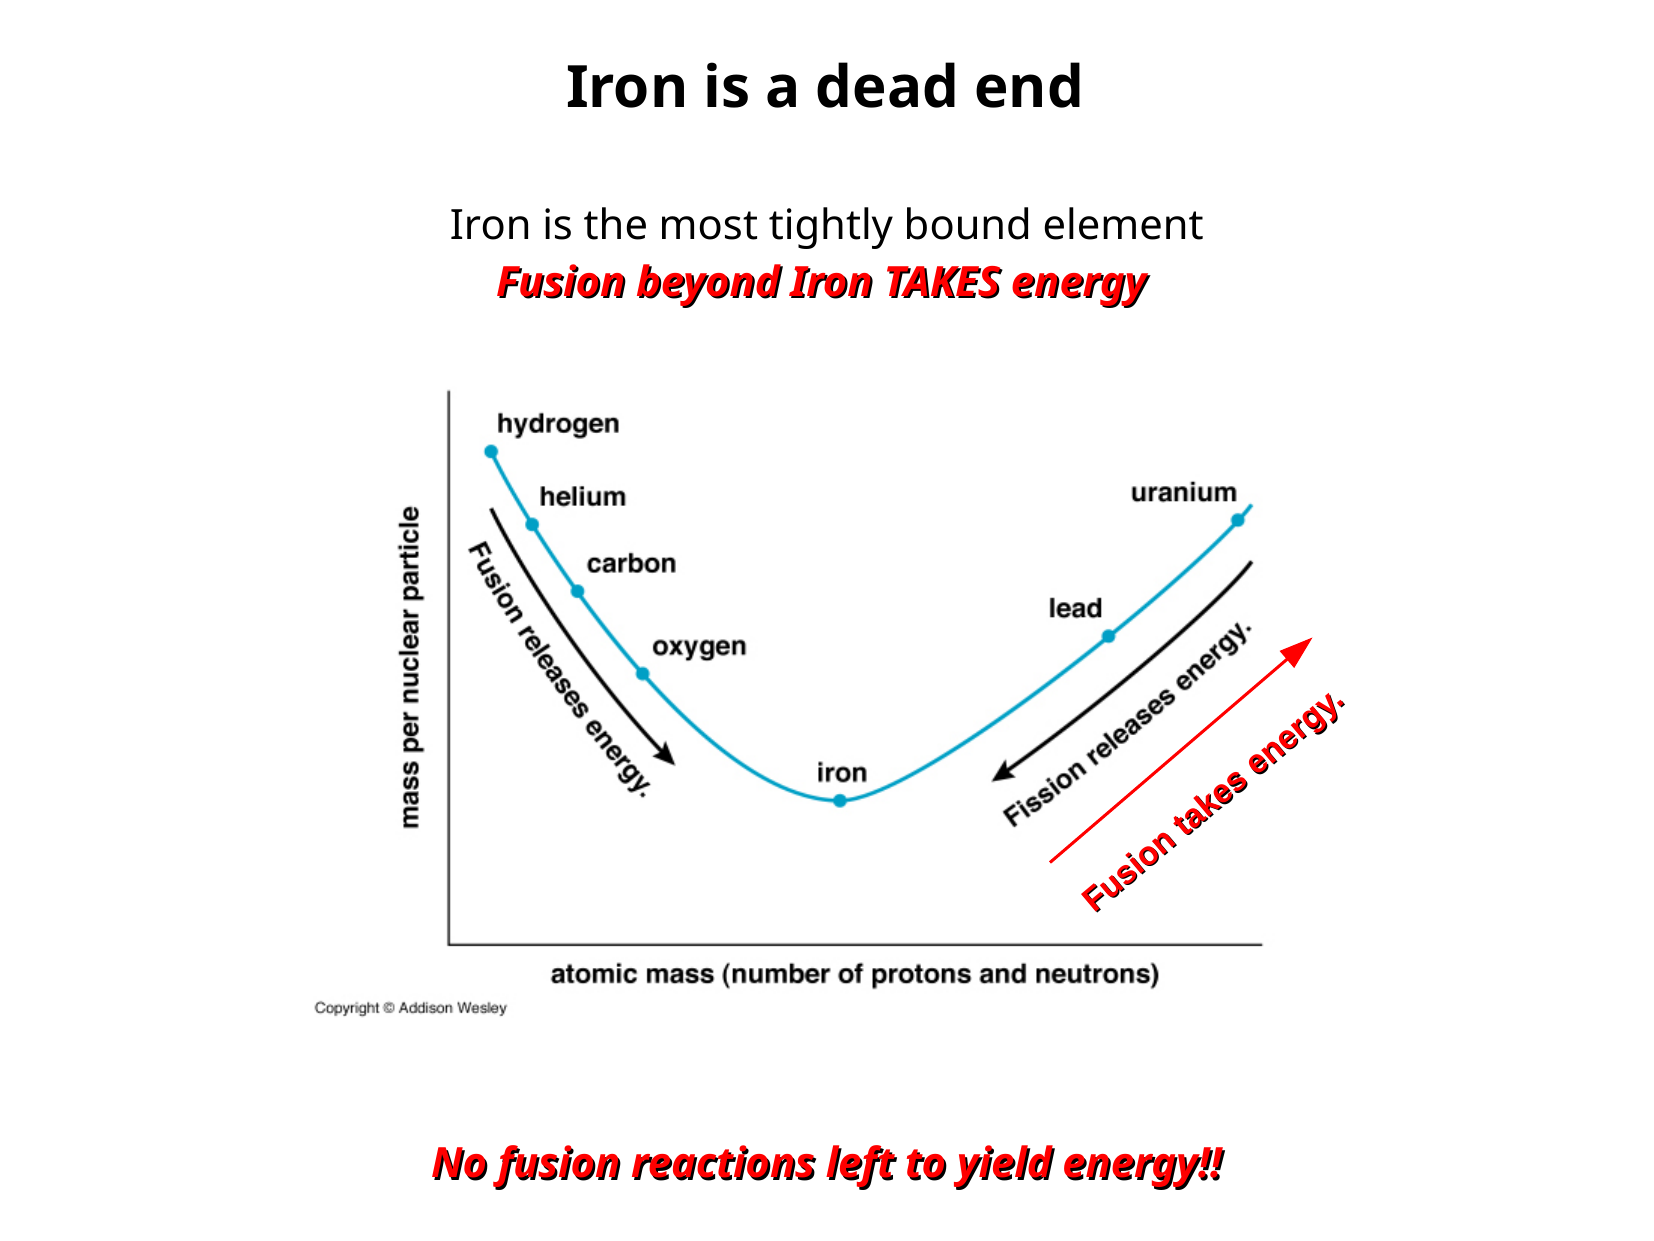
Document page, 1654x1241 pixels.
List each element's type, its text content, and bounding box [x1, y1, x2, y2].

text_box No fusion reactions left to yield energy!! [0, 1068, 1654, 1201]
picture [300, 375, 1351, 1028]
text_box Fusion takes energy. [1058, 460, 1614, 939]
text_box Iron is a dead end [262, 37, 1388, 134]
text_box Iron is the most tightly bound element Fusion beyond Iron TAKES energy [0, 187, 1654, 319]
